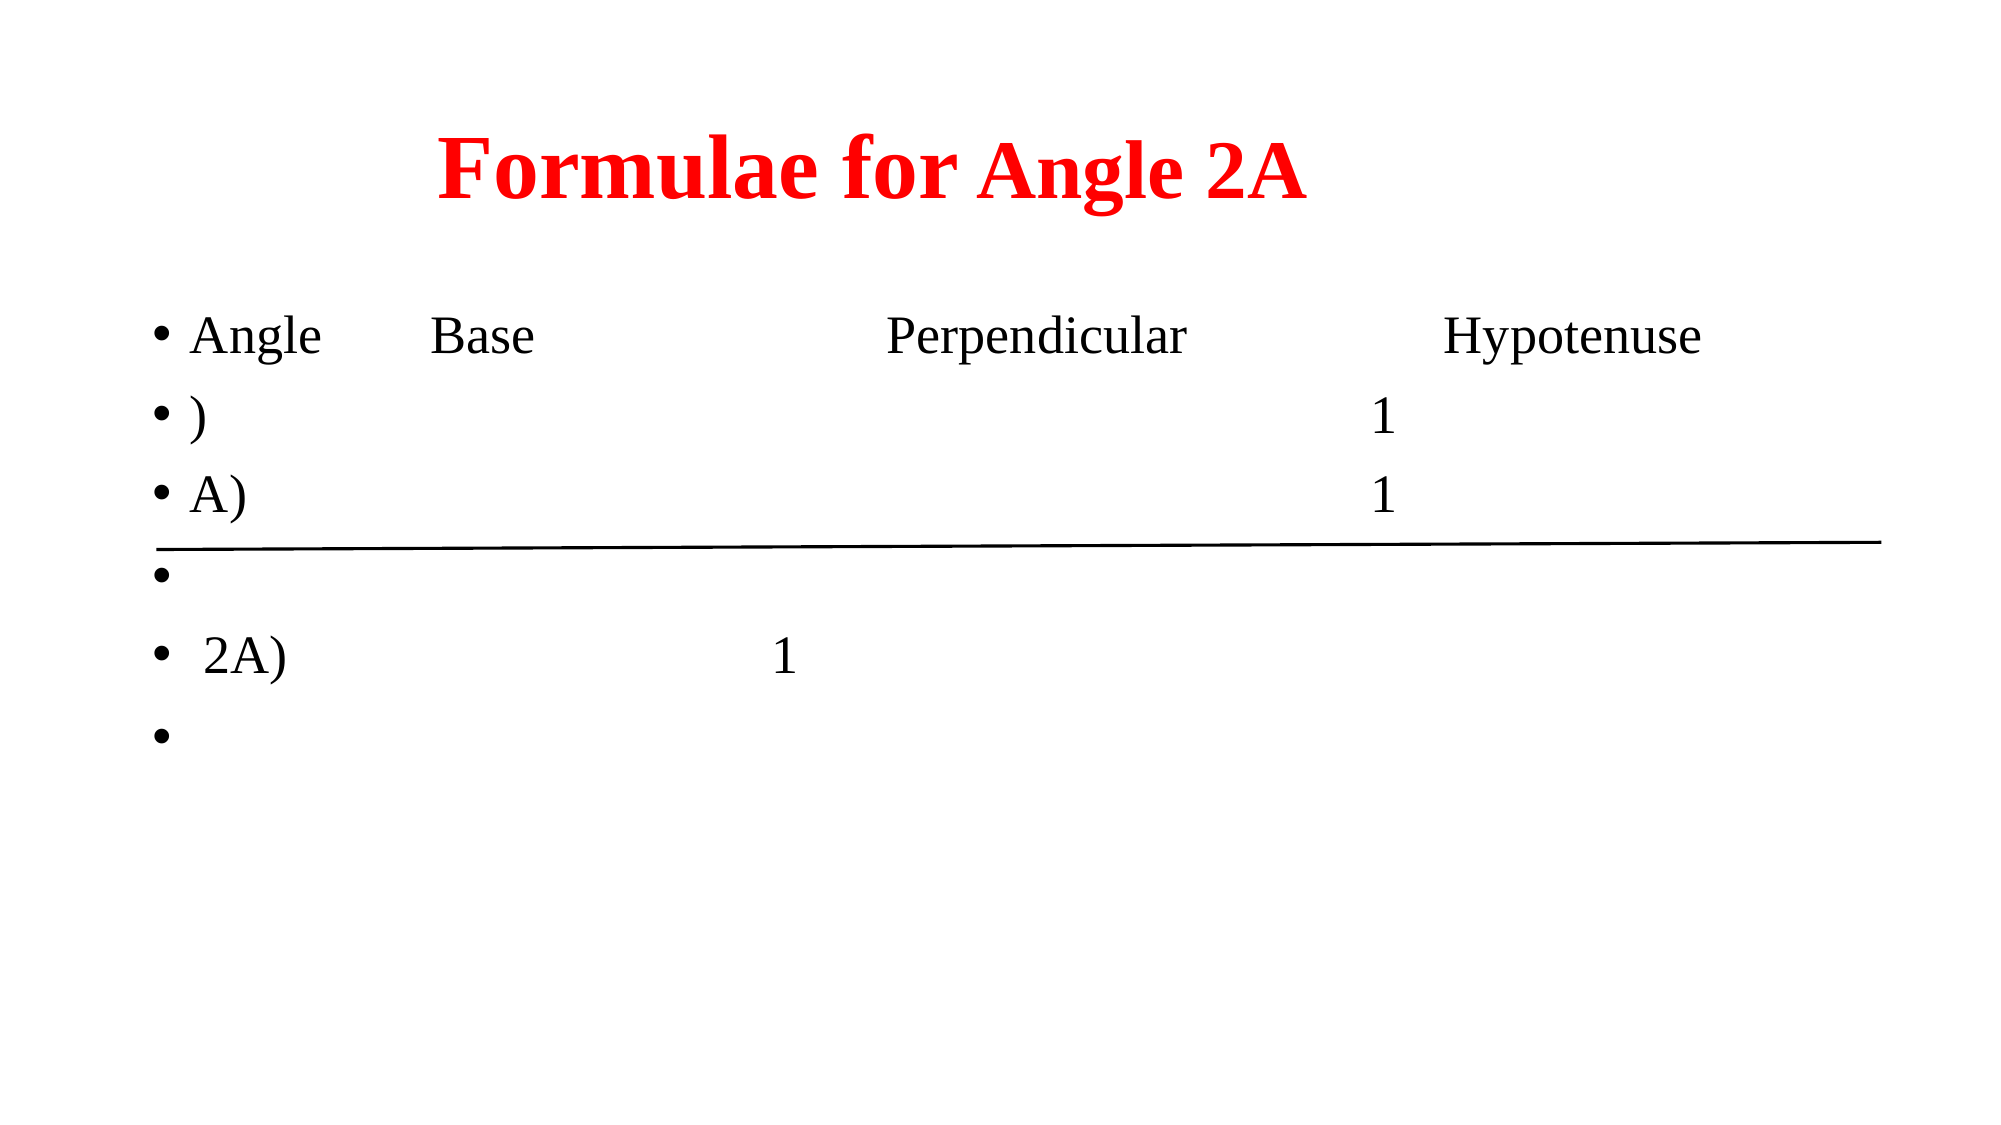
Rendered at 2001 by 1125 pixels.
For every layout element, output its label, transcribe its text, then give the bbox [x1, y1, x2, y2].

list Angle Base Perpendicular Hypotenuse ) 1 A) 1 2A) 1 [137, 299, 1863, 1014]
title Formulae for Angle 2A [137, 59, 1863, 278]
